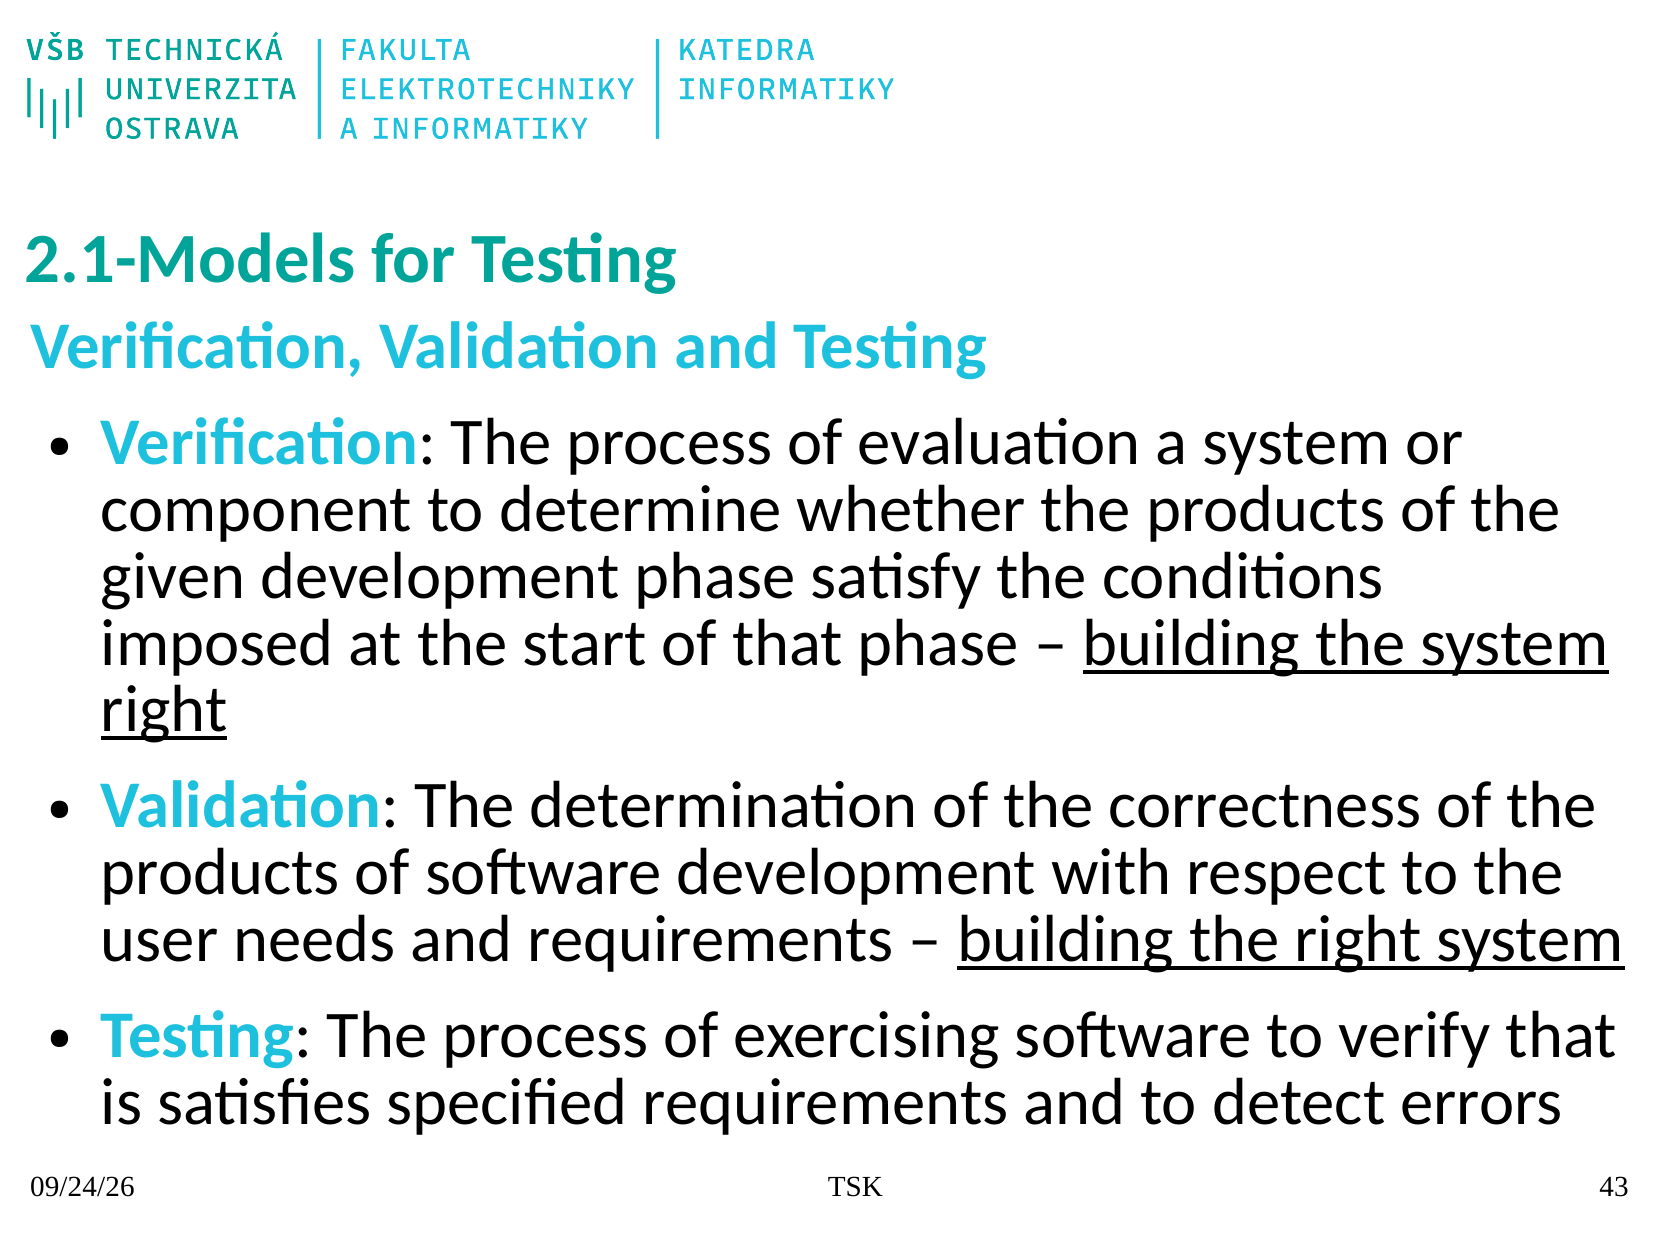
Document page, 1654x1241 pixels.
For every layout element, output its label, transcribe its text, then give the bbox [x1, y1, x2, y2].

picture [26, 31, 894, 139]
title 2.1-Models for Testing [24, 169, 1629, 300]
list Verification, Validation and Testing Verification: The process of evaluation a system or component to determine whether the products of the given development phase satisfy the conditions imposed at the start of that phase – building the system right Validation: The determination of the correctness of the products of software development with respect to the user needs and requirements – building the right system Testing: The process of exercising software to verify that is satisfies specified requirements and to detect errors [30, 318, 1629, 1146]
